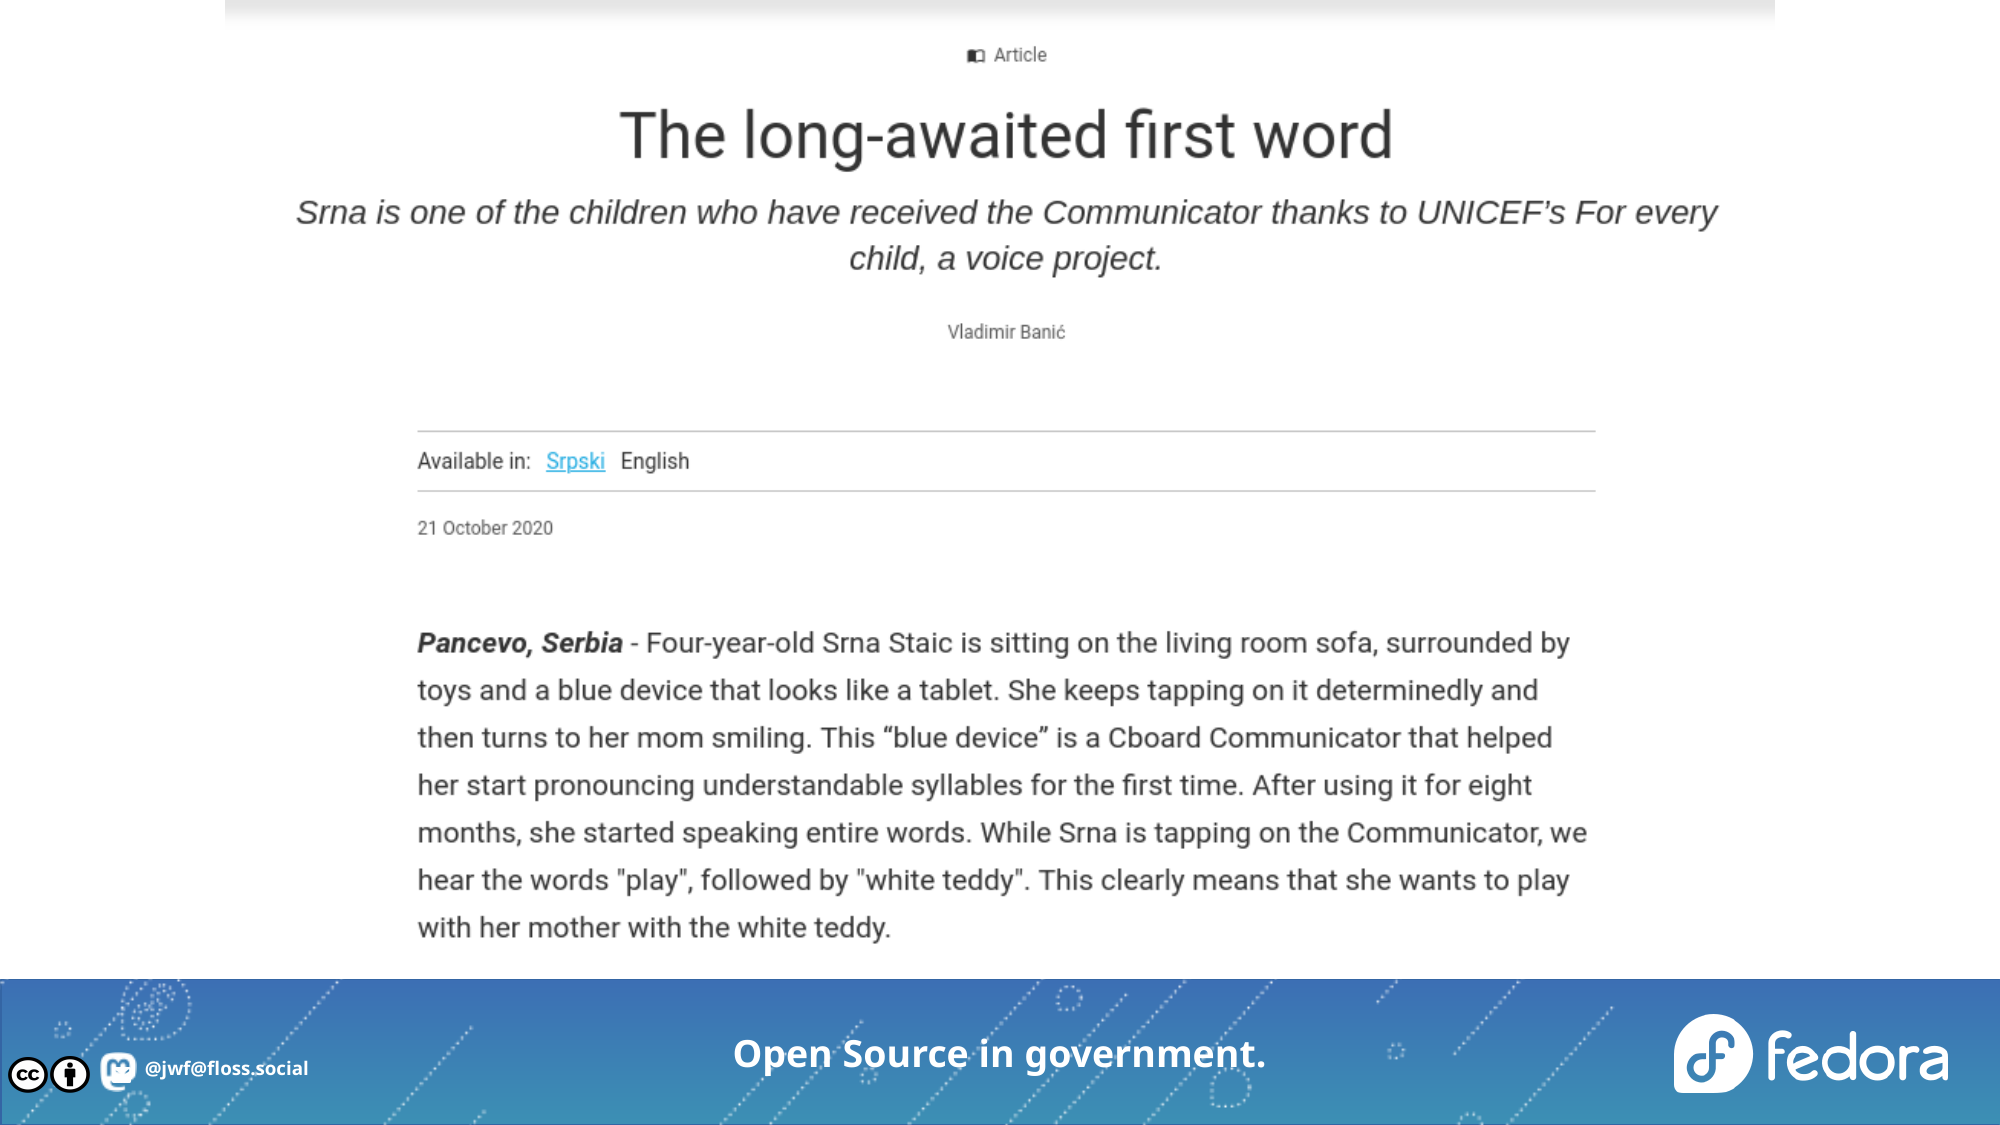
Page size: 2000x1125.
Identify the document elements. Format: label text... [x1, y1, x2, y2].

list @jwf@floss.social [135, 1047, 319, 1084]
picture [1674, 1014, 1948, 1093]
subtitle Open Source in government. [337, 1018, 1663, 1077]
picture [0, 0, 1775, 1125]
